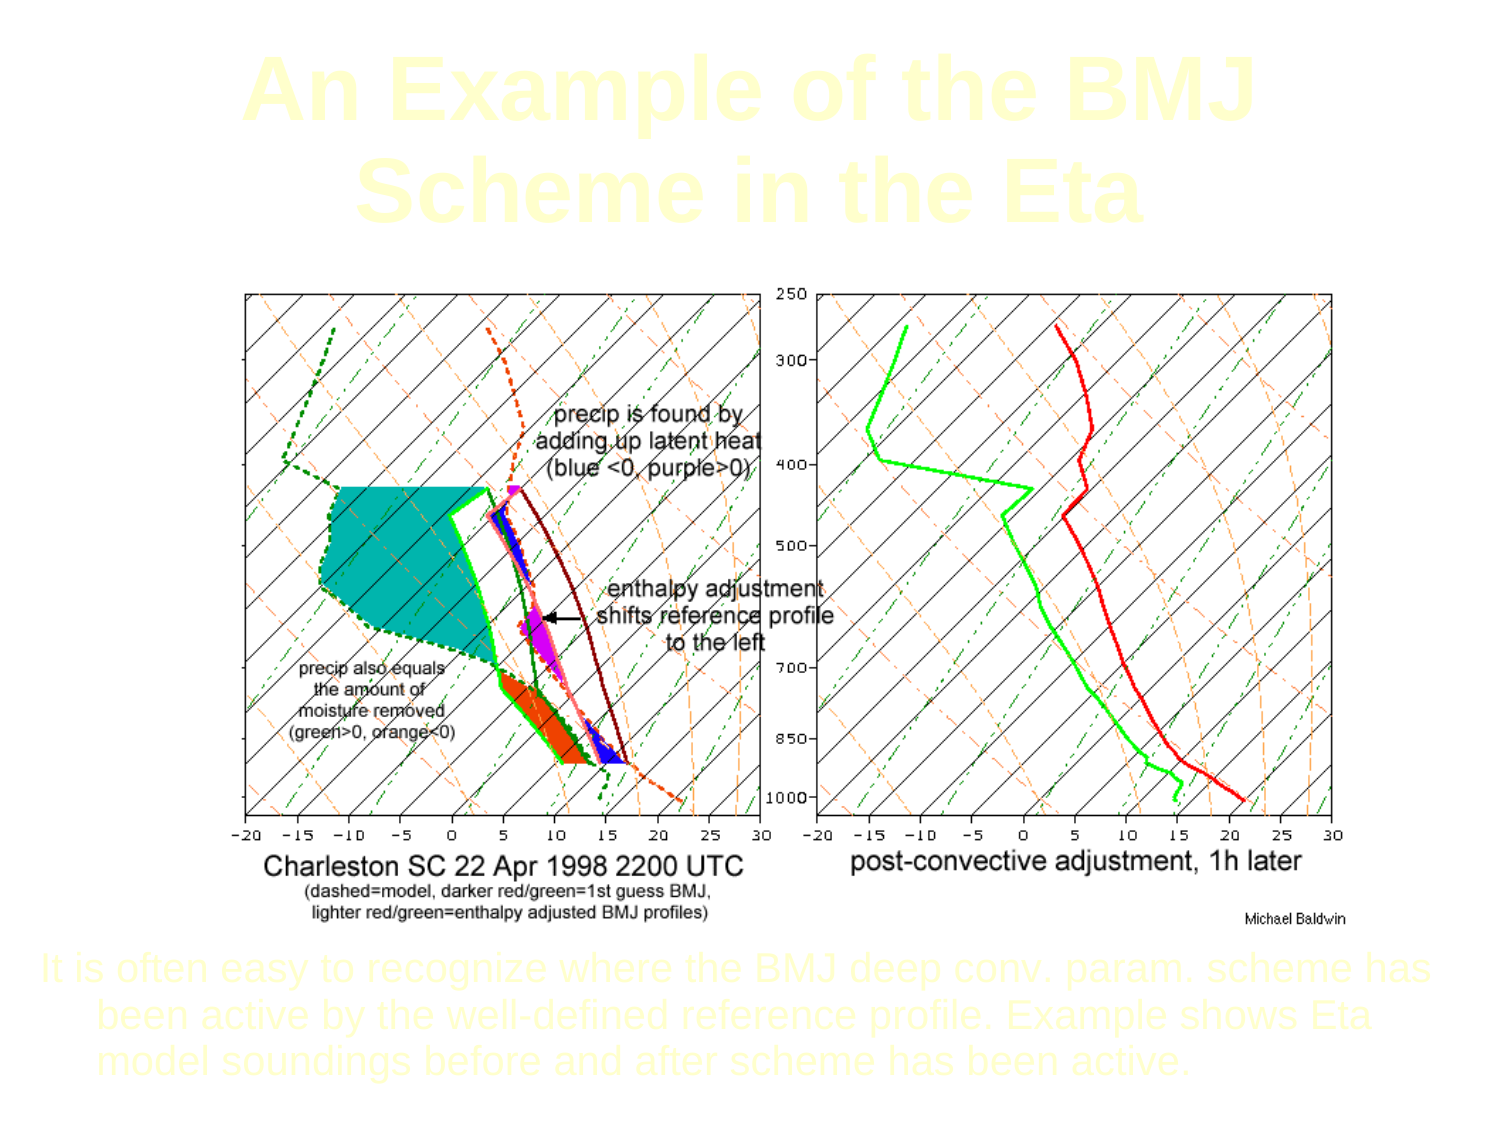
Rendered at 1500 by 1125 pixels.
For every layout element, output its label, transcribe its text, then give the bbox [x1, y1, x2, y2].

title An Example of the BMJ Scheme in the Eta [112, 14, 1388, 250]
list It is often easy to recognize where the BMJ deep conv. param. scheme has been active by the well-defined reference profile. Example shows Eta model soundings before and after scheme has been active. [24, 937, 1476, 1103]
picture [225, 274, 1351, 930]
